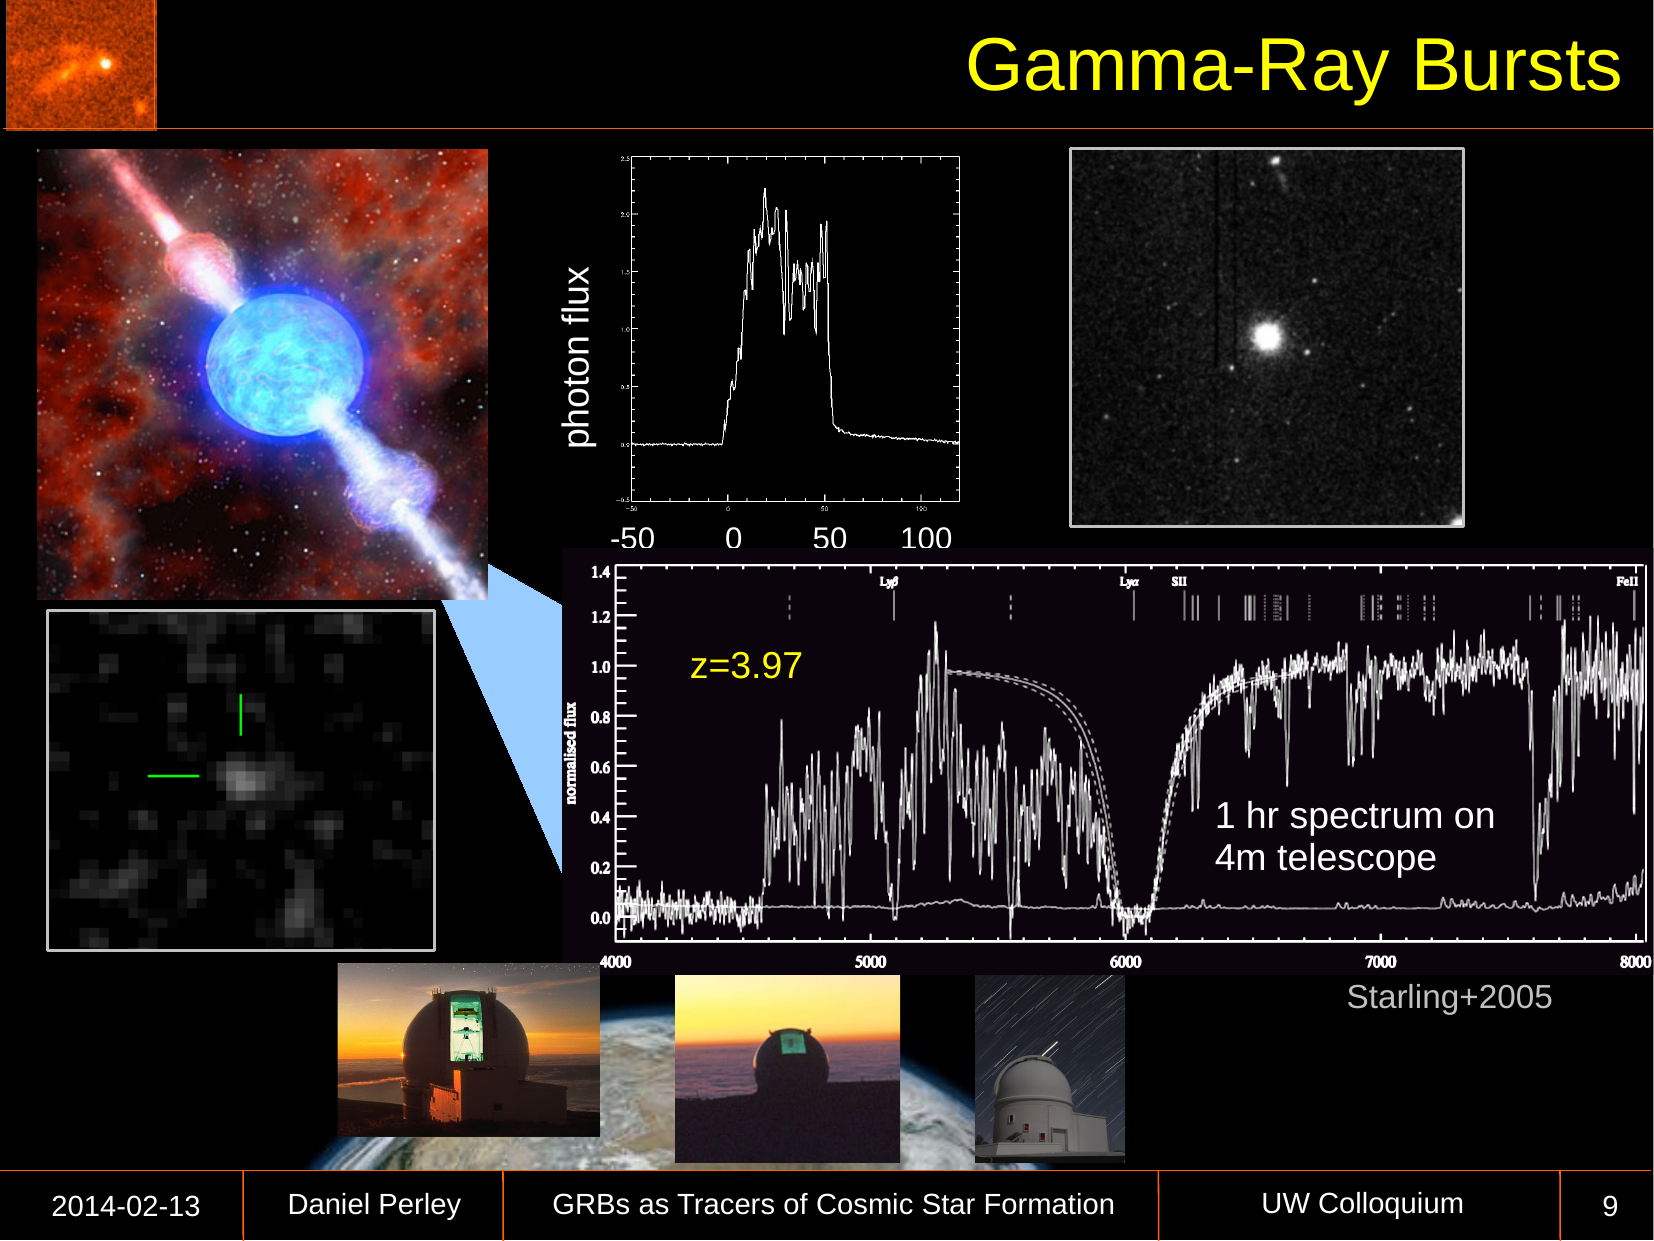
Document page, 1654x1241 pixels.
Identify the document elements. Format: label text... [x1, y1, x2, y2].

picture [258, 548, 1654, 1170]
picture [1072, 150, 1462, 526]
picture [613, 152, 964, 514]
picture [37, 149, 488, 601]
text_box -50 0 50 100 [595, 512, 1021, 548]
text_box 1 hr spectrum on 4m telescope [1200, 787, 1538, 887]
text_box Starling+2005 [1331, 971, 1632, 1024]
text_box photon flux [547, 189, 604, 528]
title Gamma-Ray Bursts [594, 21, 1624, 108]
text_box [441, 562, 562, 875]
picture [49, 611, 434, 950]
picture [7, 0, 154, 128]
text_box z=3.97 [675, 637, 976, 695]
